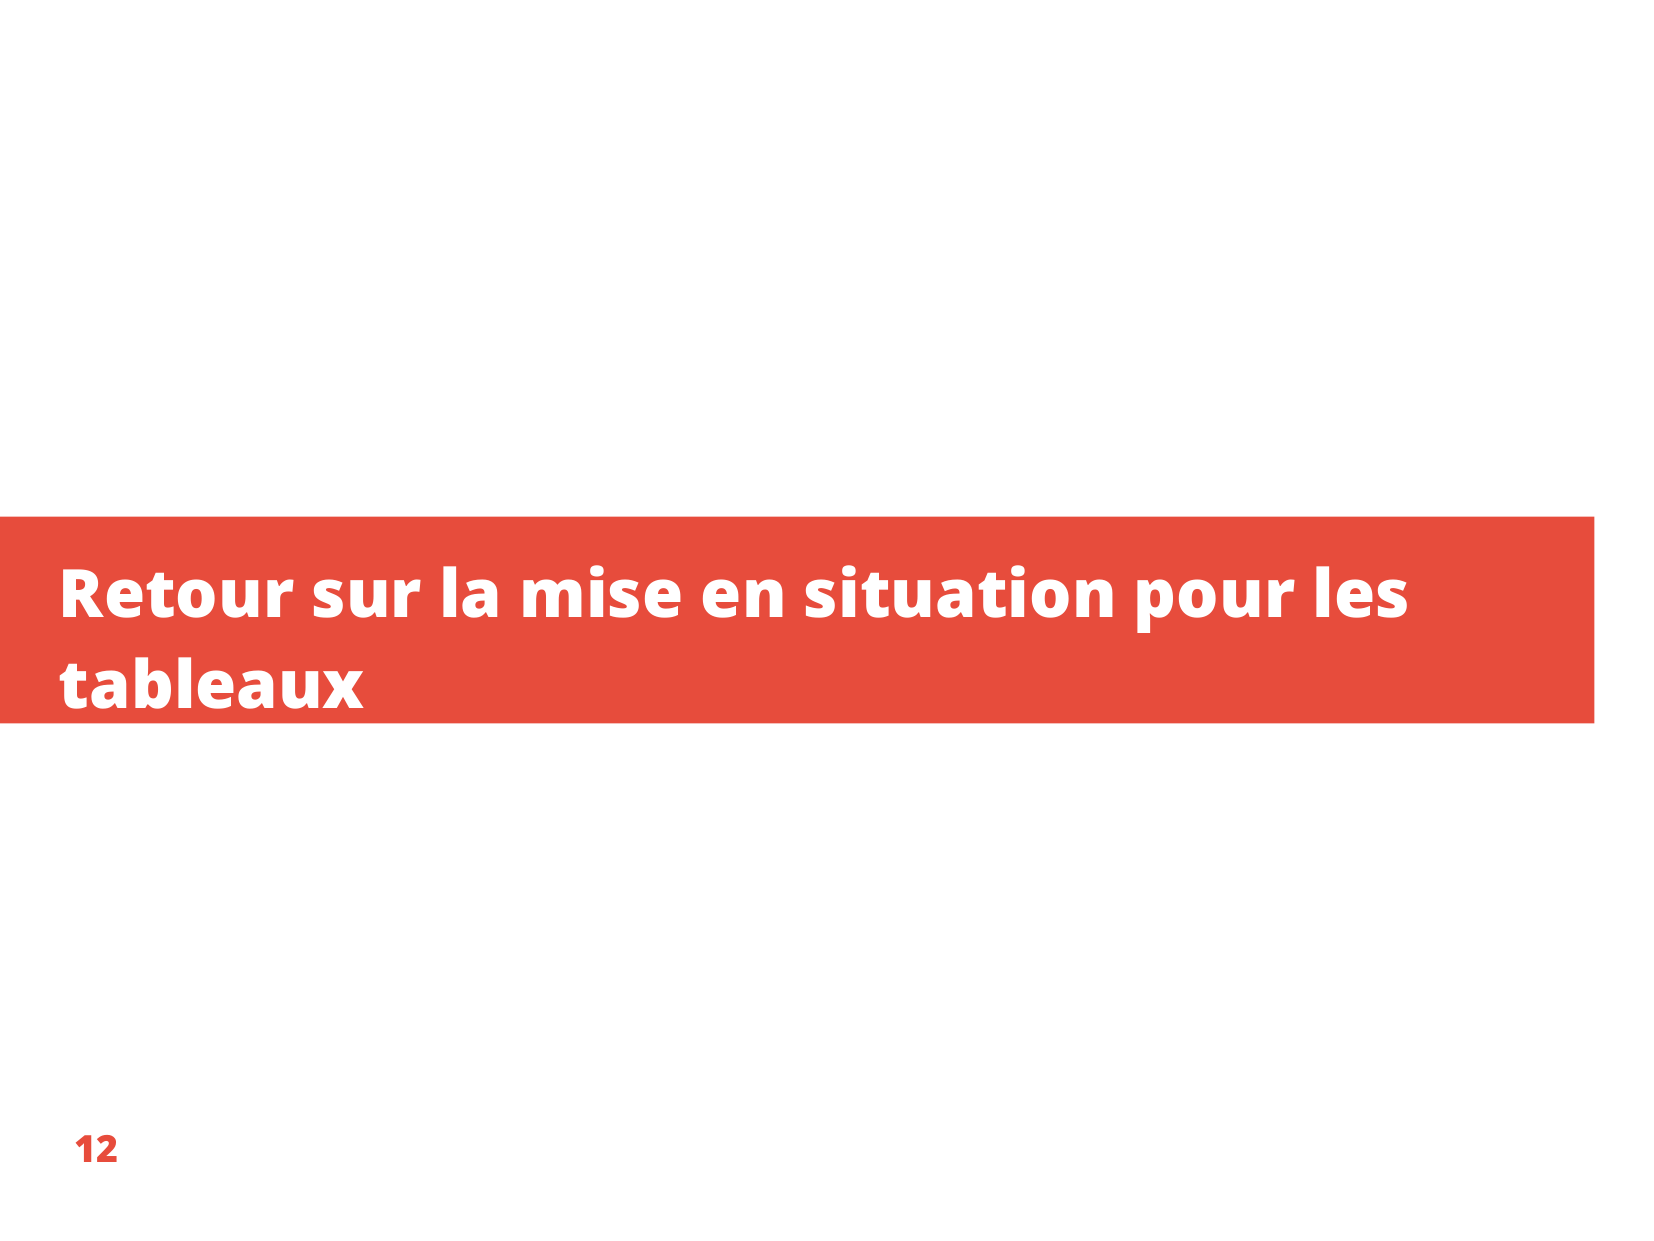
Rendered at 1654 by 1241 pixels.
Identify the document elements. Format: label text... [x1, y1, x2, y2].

title Retour sur la mise en situation pour les tableaux [59, 546, 1595, 694]
